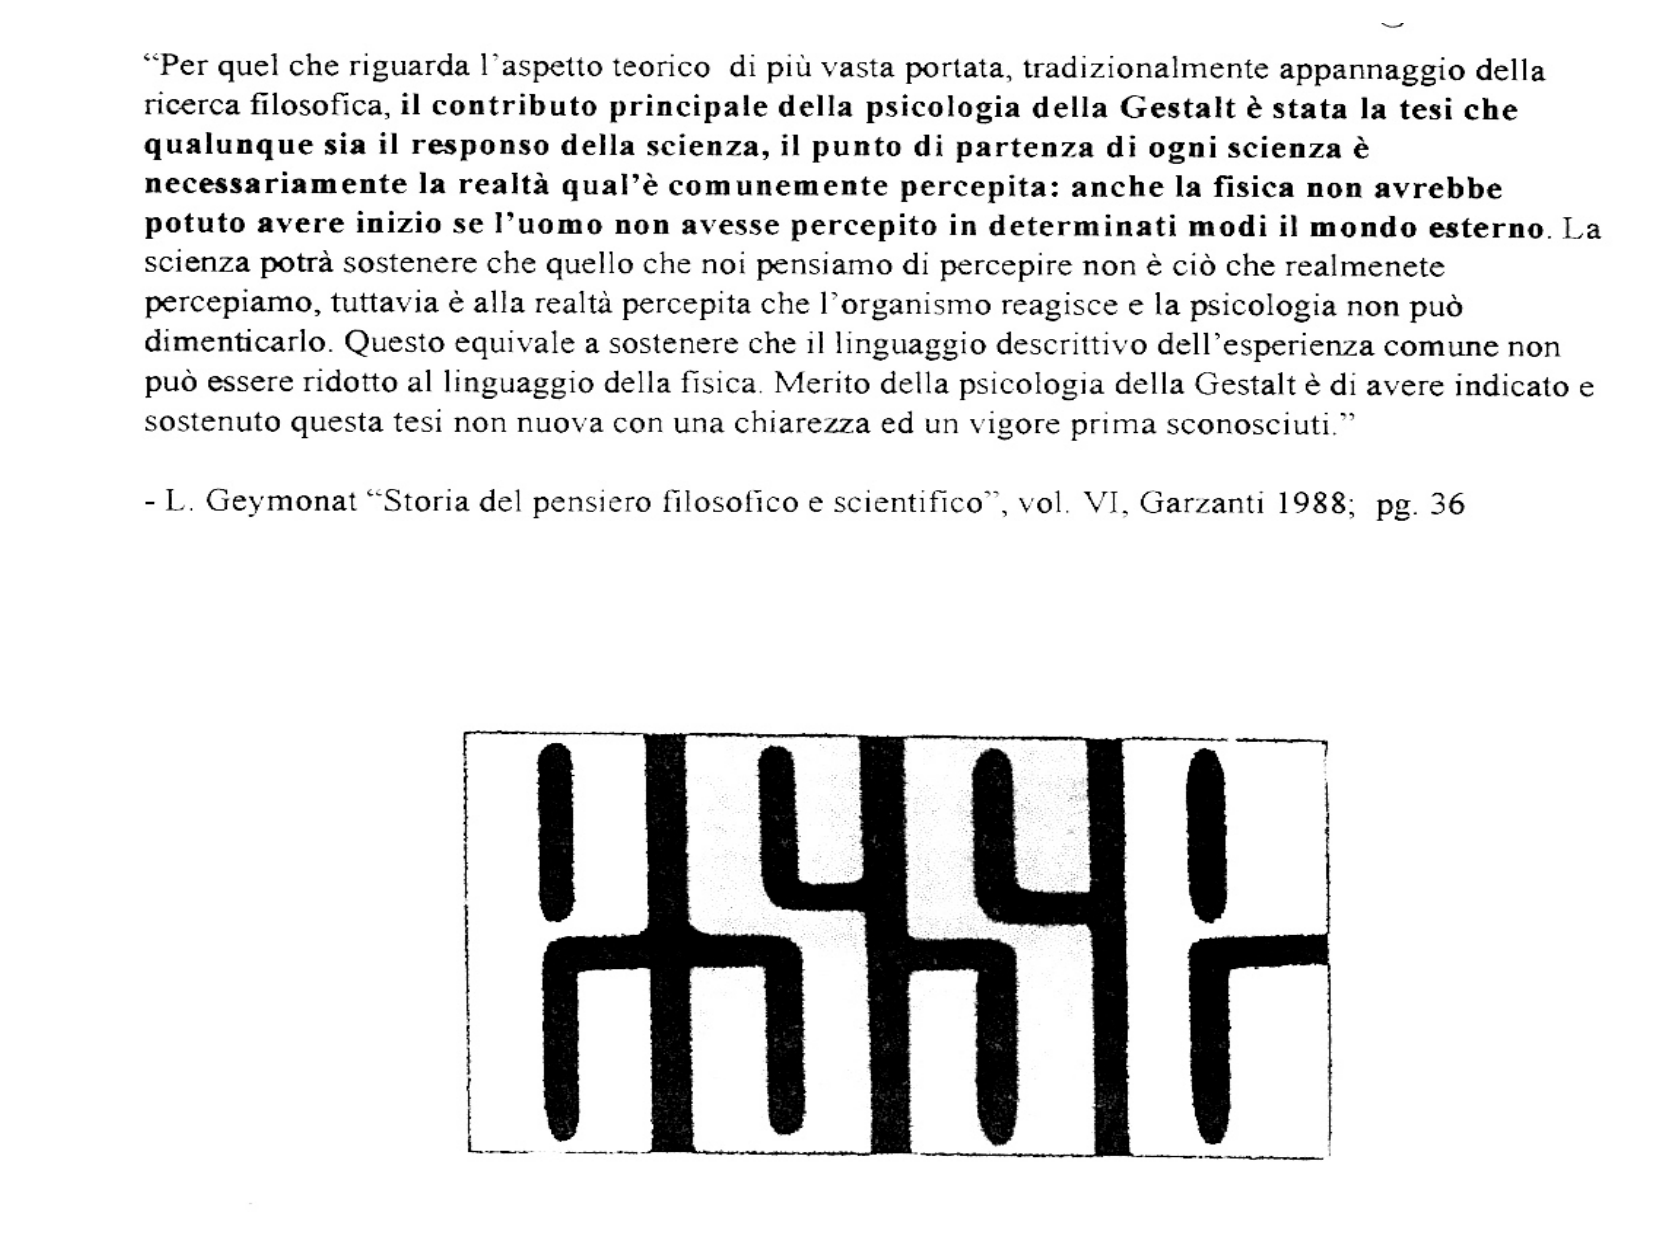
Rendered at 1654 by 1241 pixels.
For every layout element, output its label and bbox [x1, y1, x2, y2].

picture [118, 23, 1630, 1217]
